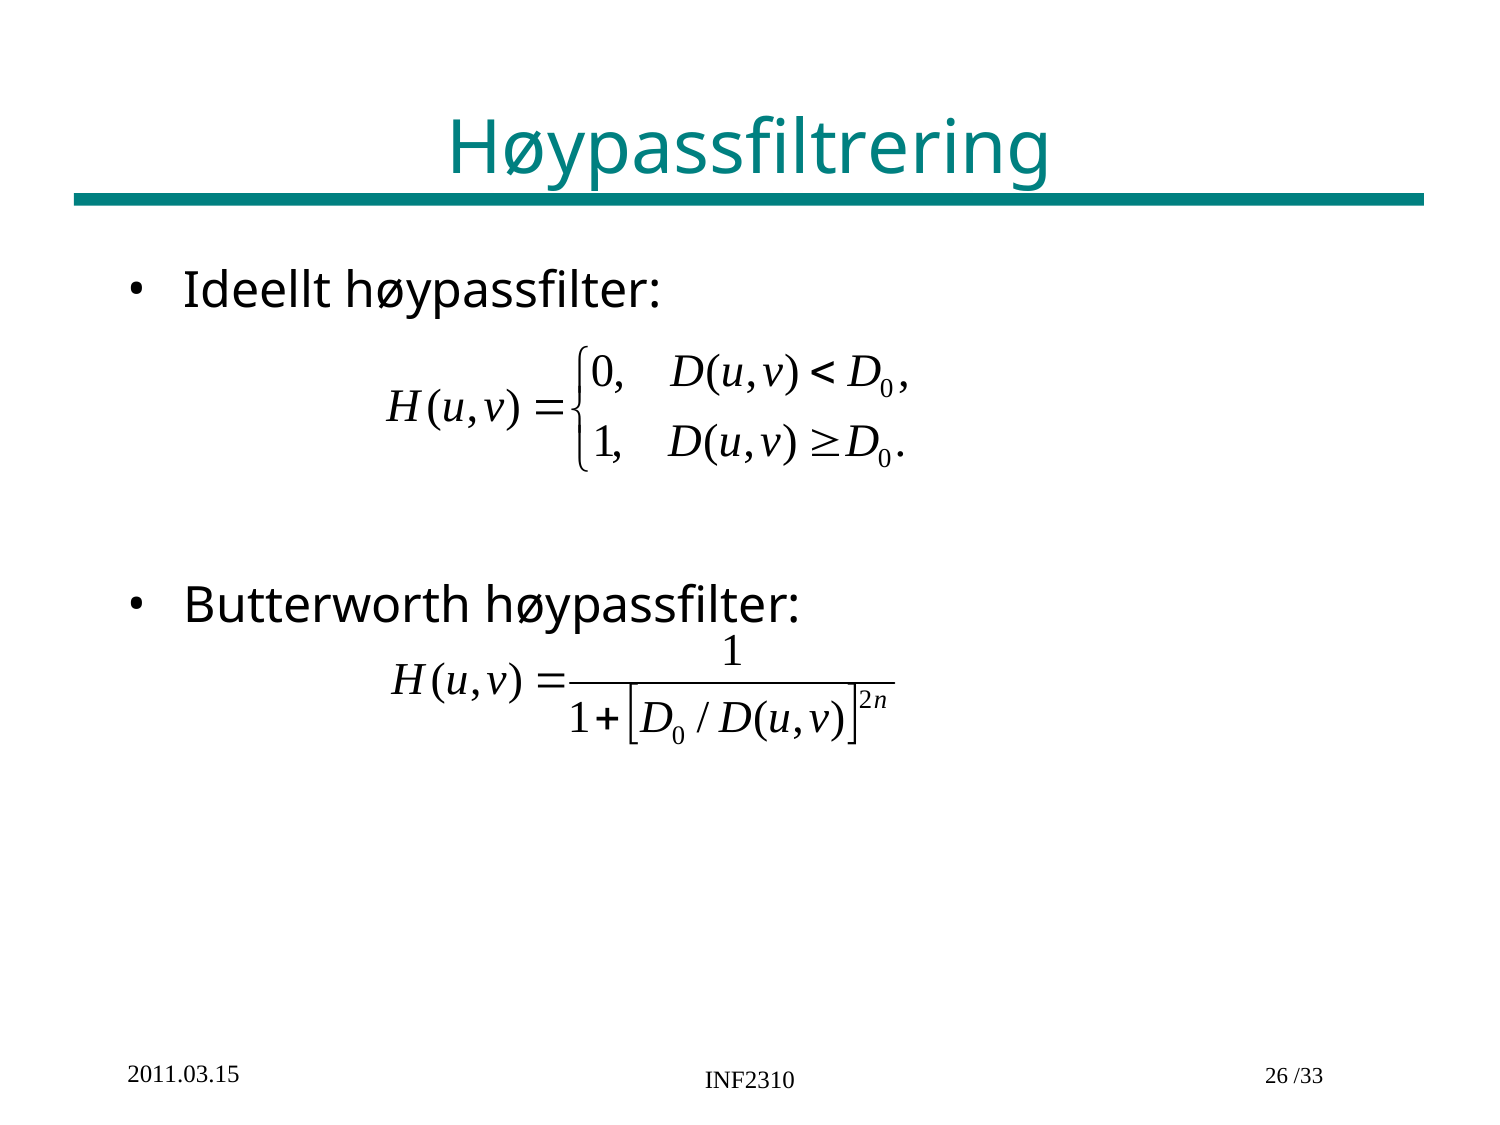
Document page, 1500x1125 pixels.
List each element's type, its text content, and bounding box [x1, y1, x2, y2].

chart [377, 335, 920, 484]
title Høypassfiltrering [112, 62, 1388, 226]
list Ideellt høypassfilter: Butterworth høypassfilter: [112, 249, 1388, 1038]
chart [383, 621, 905, 756]
